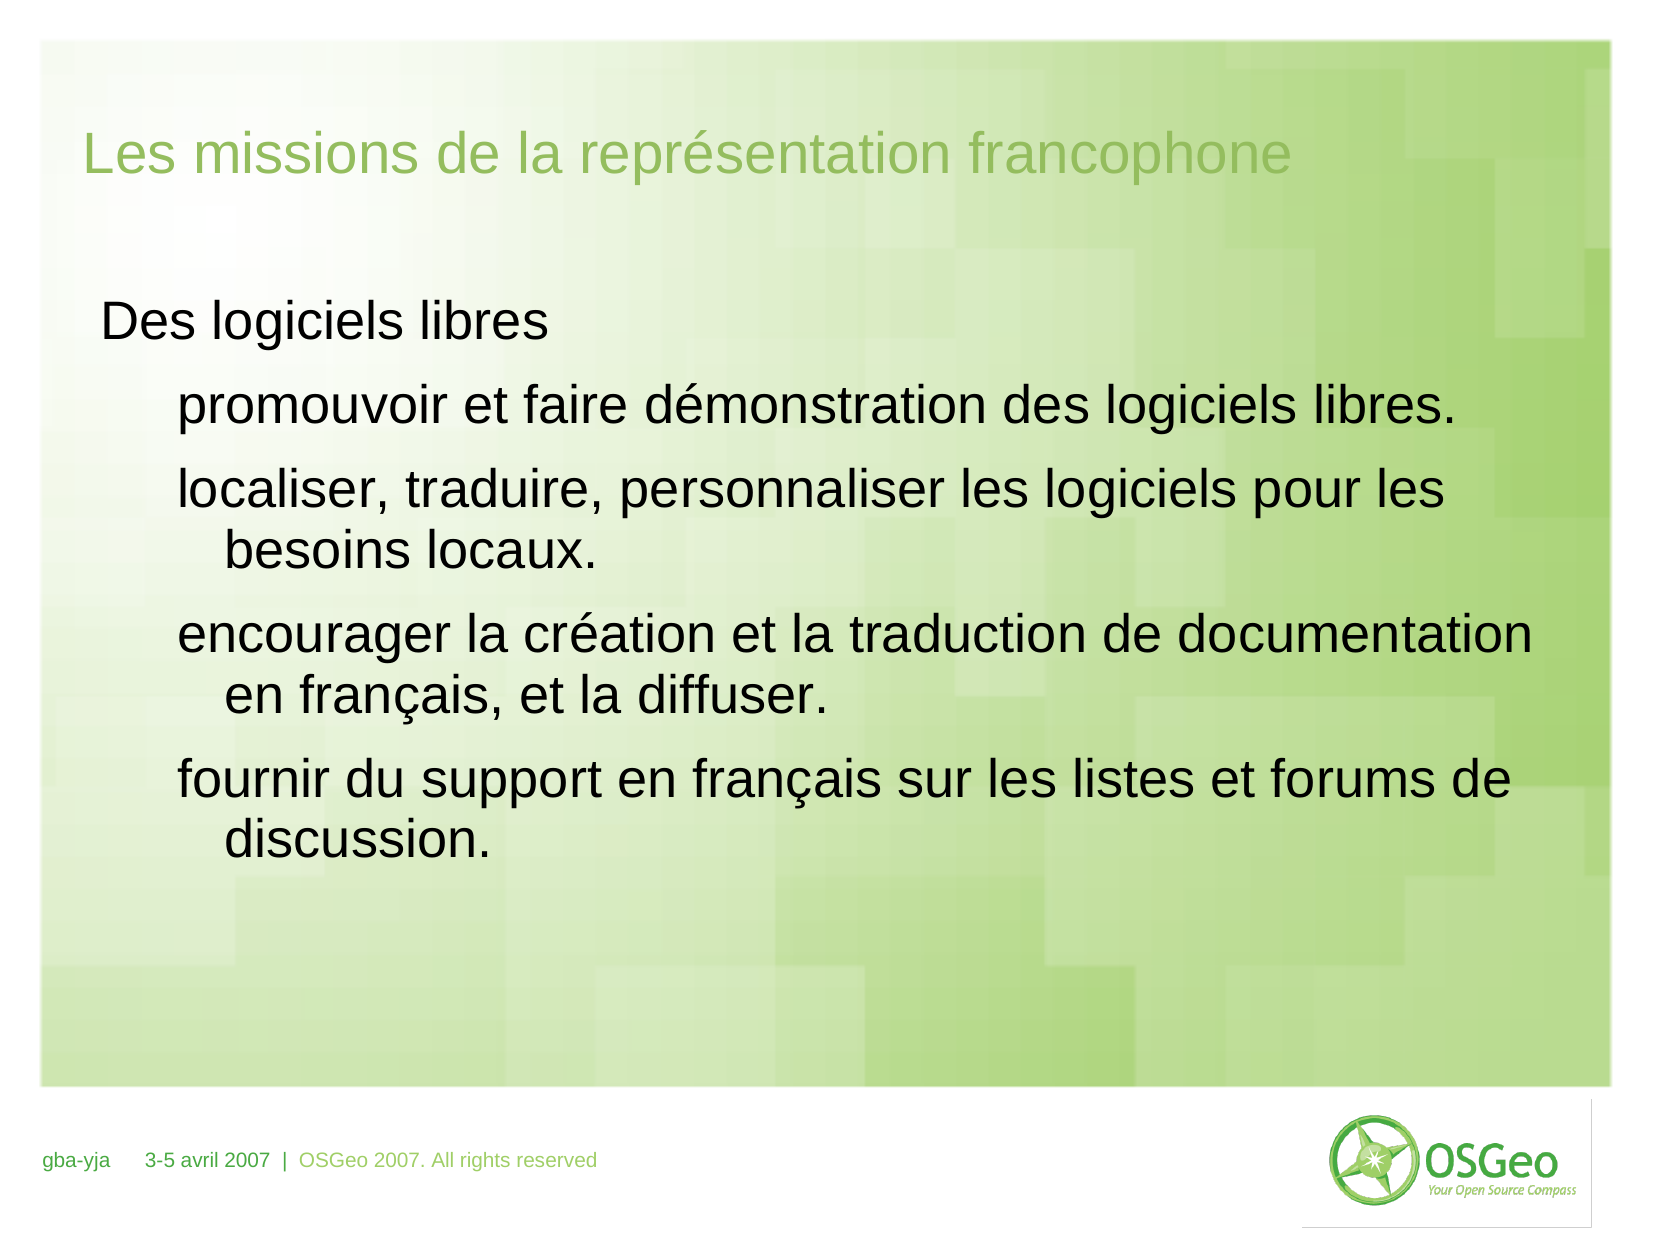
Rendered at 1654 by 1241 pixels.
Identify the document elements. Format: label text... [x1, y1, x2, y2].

list Des logiciels libres promouvoir et faire démonstration des logiciels libres. localiser, traduire, personnaliser les logiciels pour les besoins locaux. encourager la création et la traduction de documentation en français, et la diffuser. fournir du support en français sur les listes et forums de discussion. [82, 290, 1571, 1109]
picture [0, 1, 1654, 1239]
title Les missions de la représentation francophone [82, 49, 1571, 257]
